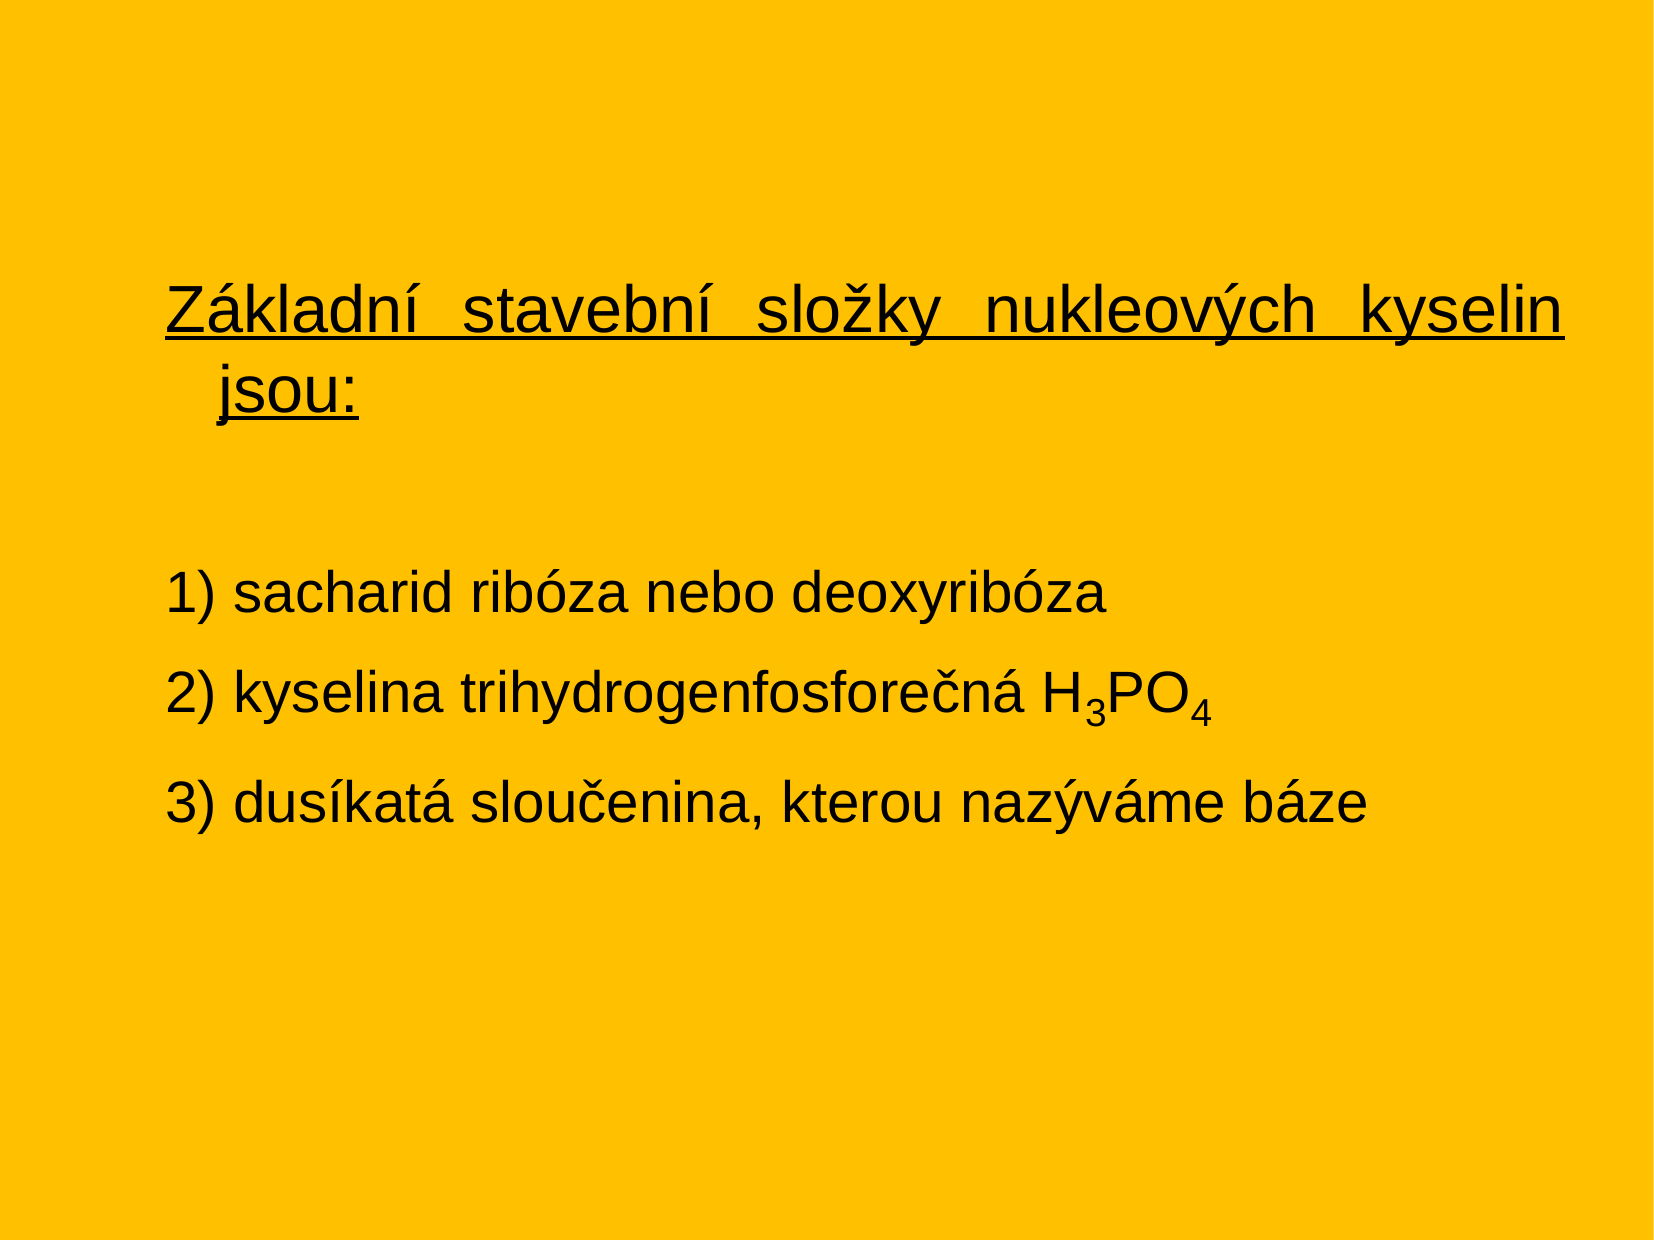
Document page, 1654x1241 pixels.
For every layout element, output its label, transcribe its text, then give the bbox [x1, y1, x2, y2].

list Základní stavební složky nukleových kyselin jsou: 1) sacharid ribóza nebo deoxyribóza 2) kyselina trihydrogenfosforečná H3PO4 3) dusíkatá sloučenina, kterou nazýváme báze [76, 265, 1565, 841]
